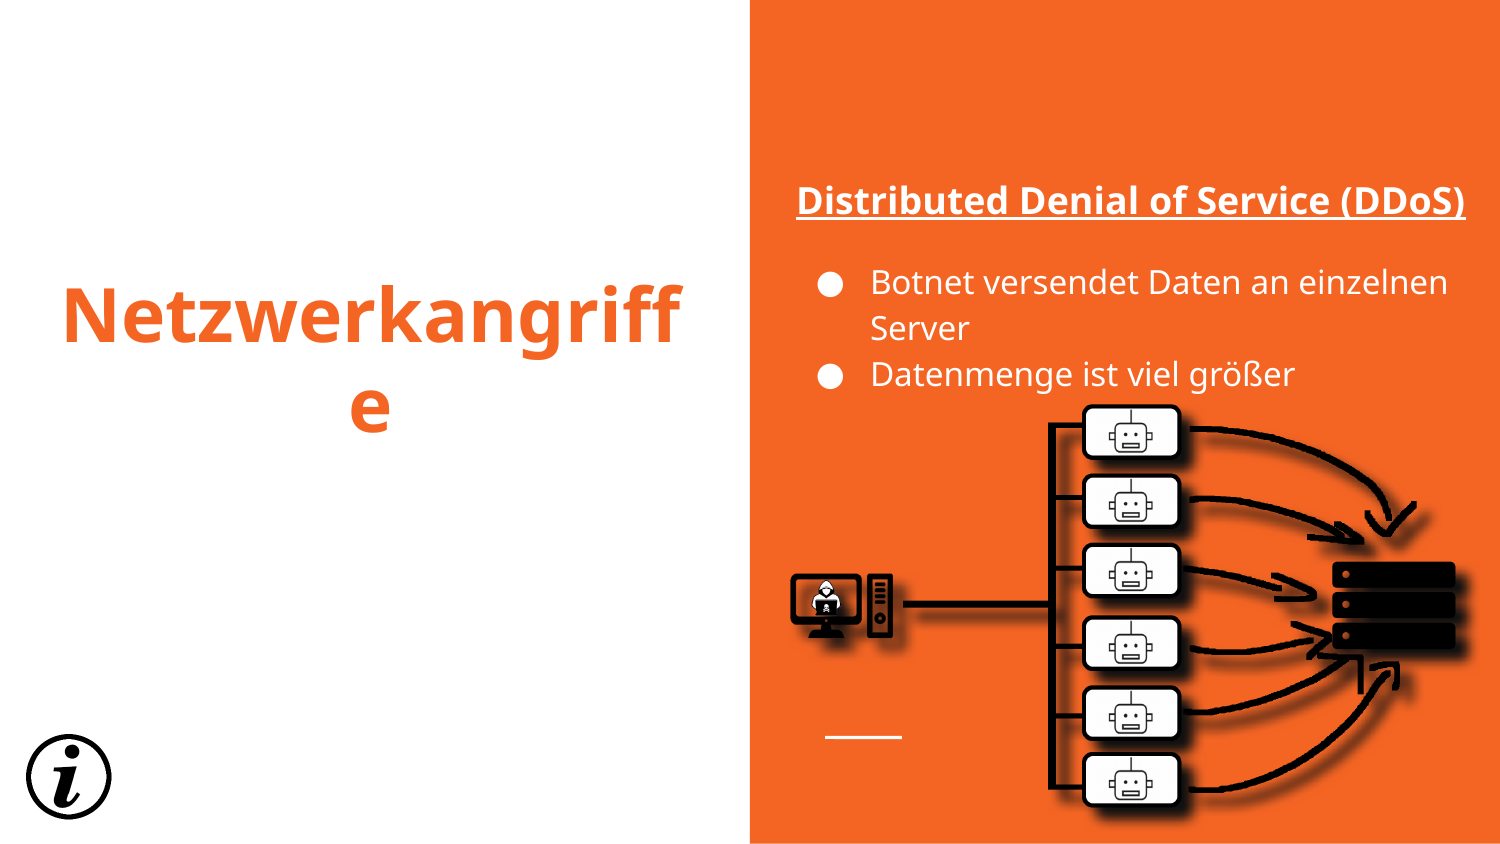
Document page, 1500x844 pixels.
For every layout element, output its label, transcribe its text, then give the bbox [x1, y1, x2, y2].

title Netzwerkangriffe [38, 246, 703, 463]
list Distributed Denial of Service (DDoS) Botnet versendet Daten an einzelnen Server Datenmenge ist viel größer [780, 20, 1482, 392]
picture [750, 392, 1494, 812]
picture [18, 726, 119, 827]
